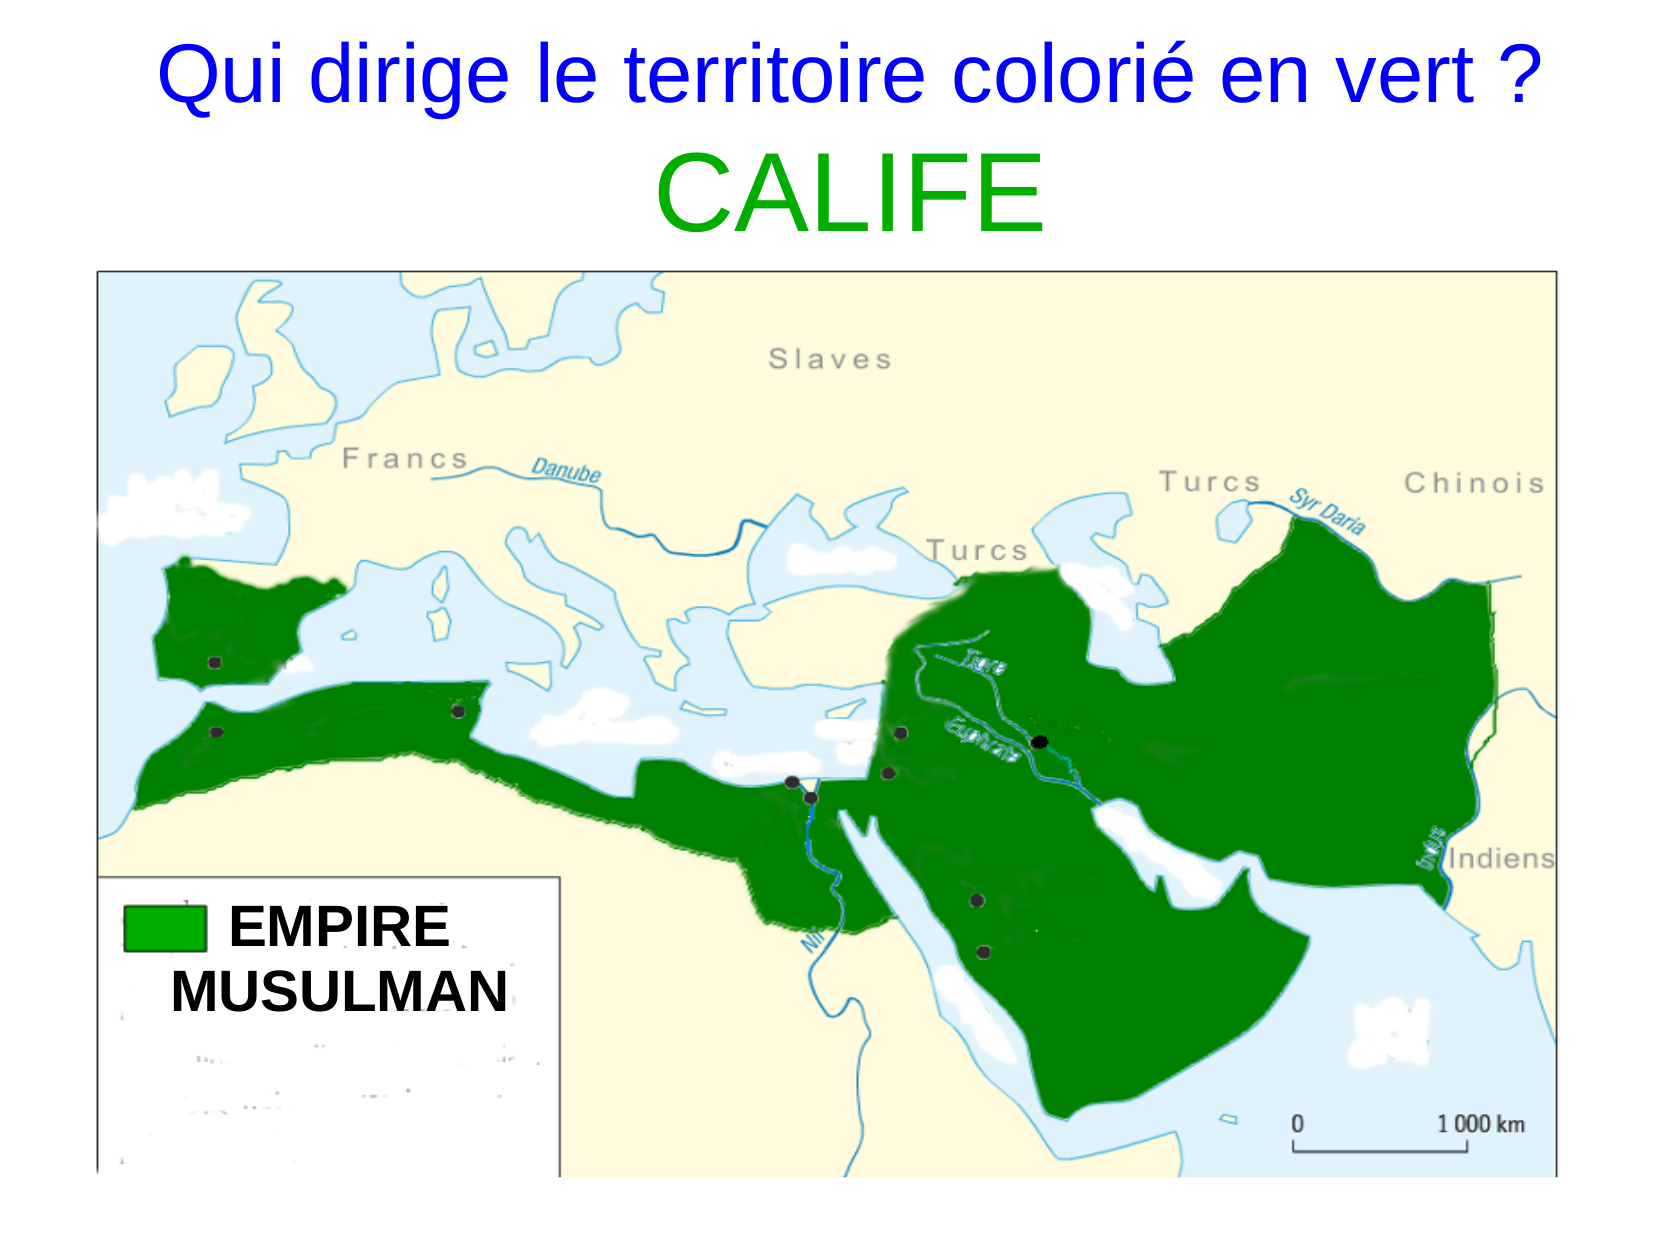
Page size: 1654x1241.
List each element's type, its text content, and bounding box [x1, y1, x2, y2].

title CALIFE [106, 118, 1595, 266]
picture [88, 265, 1565, 1182]
text_box EMPIRE MUSULMAN [147, 885, 532, 1101]
title Qui dirige le territoire colorié en vert ? [106, 0, 1595, 118]
